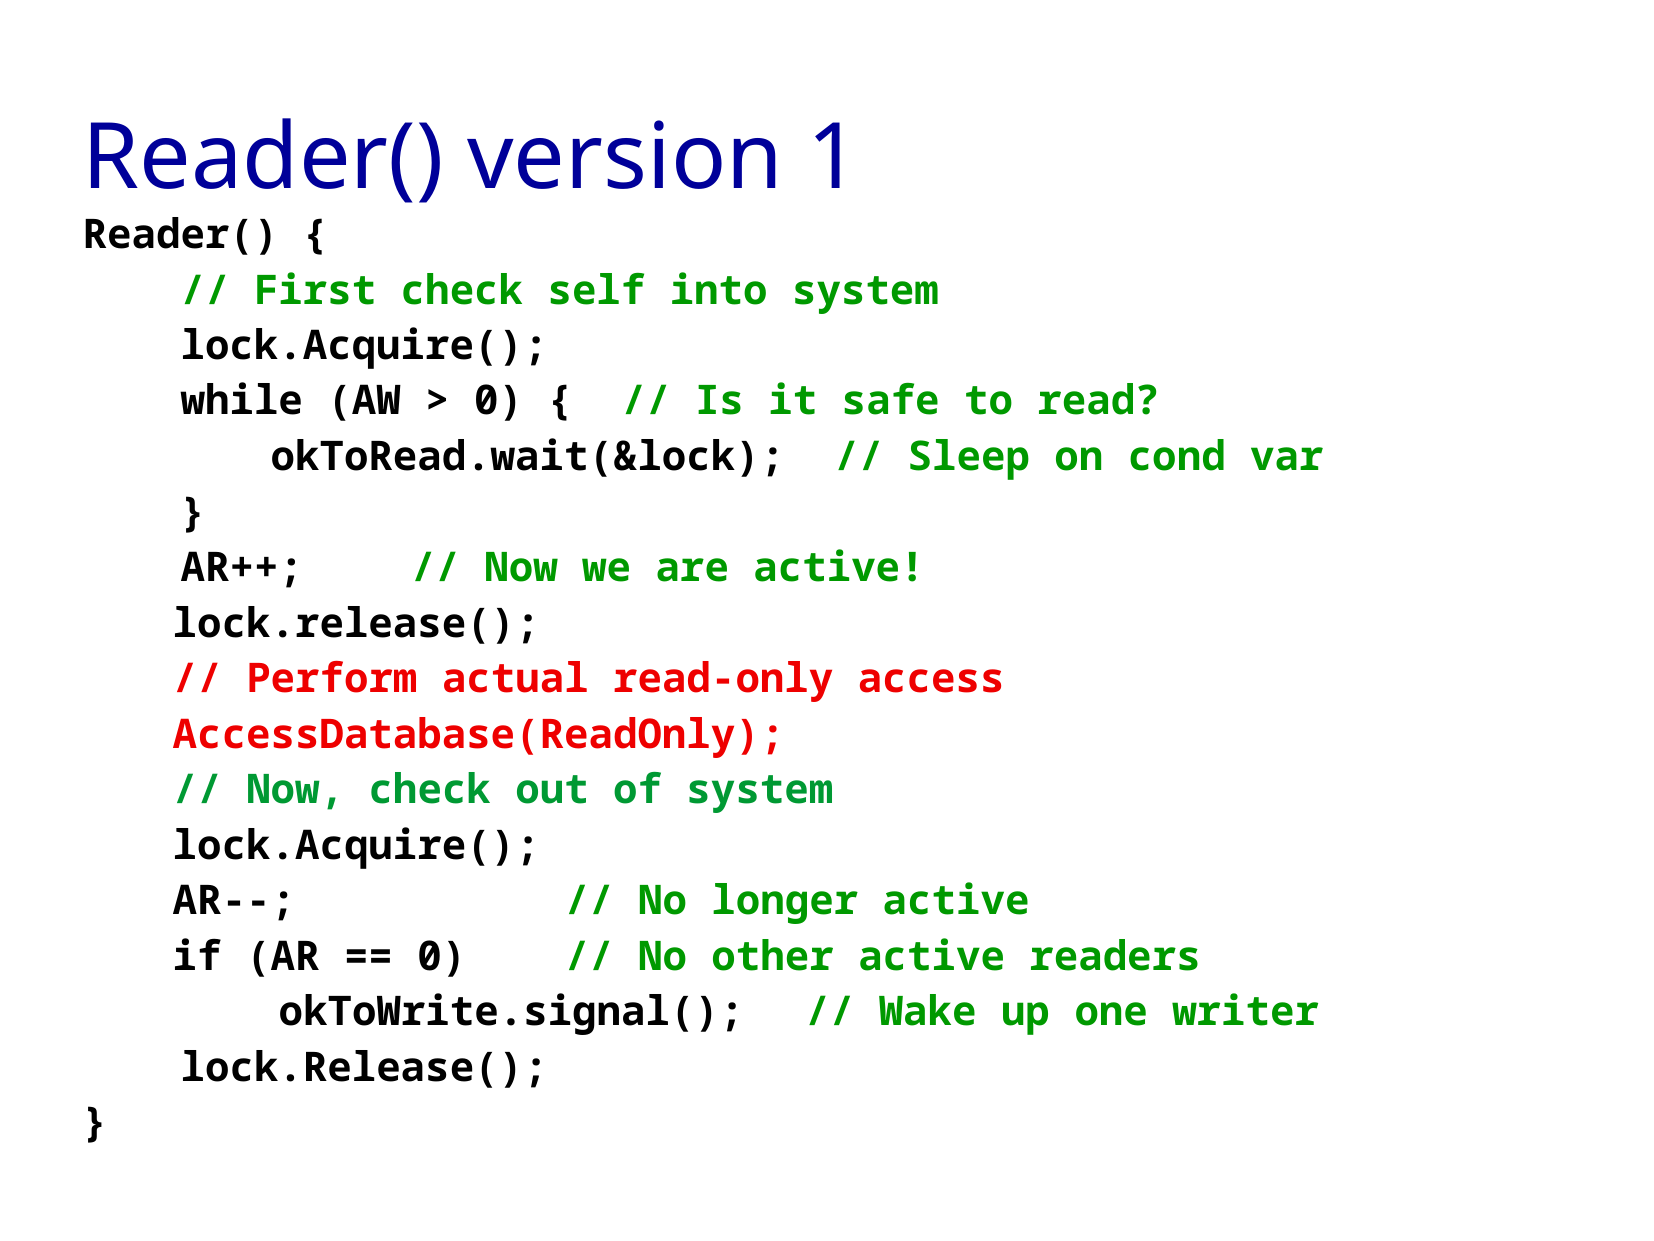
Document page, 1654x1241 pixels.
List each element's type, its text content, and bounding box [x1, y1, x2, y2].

list Reader() { // First check self into system lock.Acquire(); while (AW > 0) { // Is it safe to read? okToRead.wait(&lock); // Sleep on cond var } AR++; // Now we are active! lock.release(); // Perform actual read-only access AccessDatabase(ReadOnly); // Now, check out of system lock.Acquire(); AR--; // No longer active if (AR == 0) // No other active readers okToWrite.signal(); // Wake up one writer lock.Release(); } [82, 205, 1458, 1156]
title Reader() version 1 [82, 49, 1571, 257]
